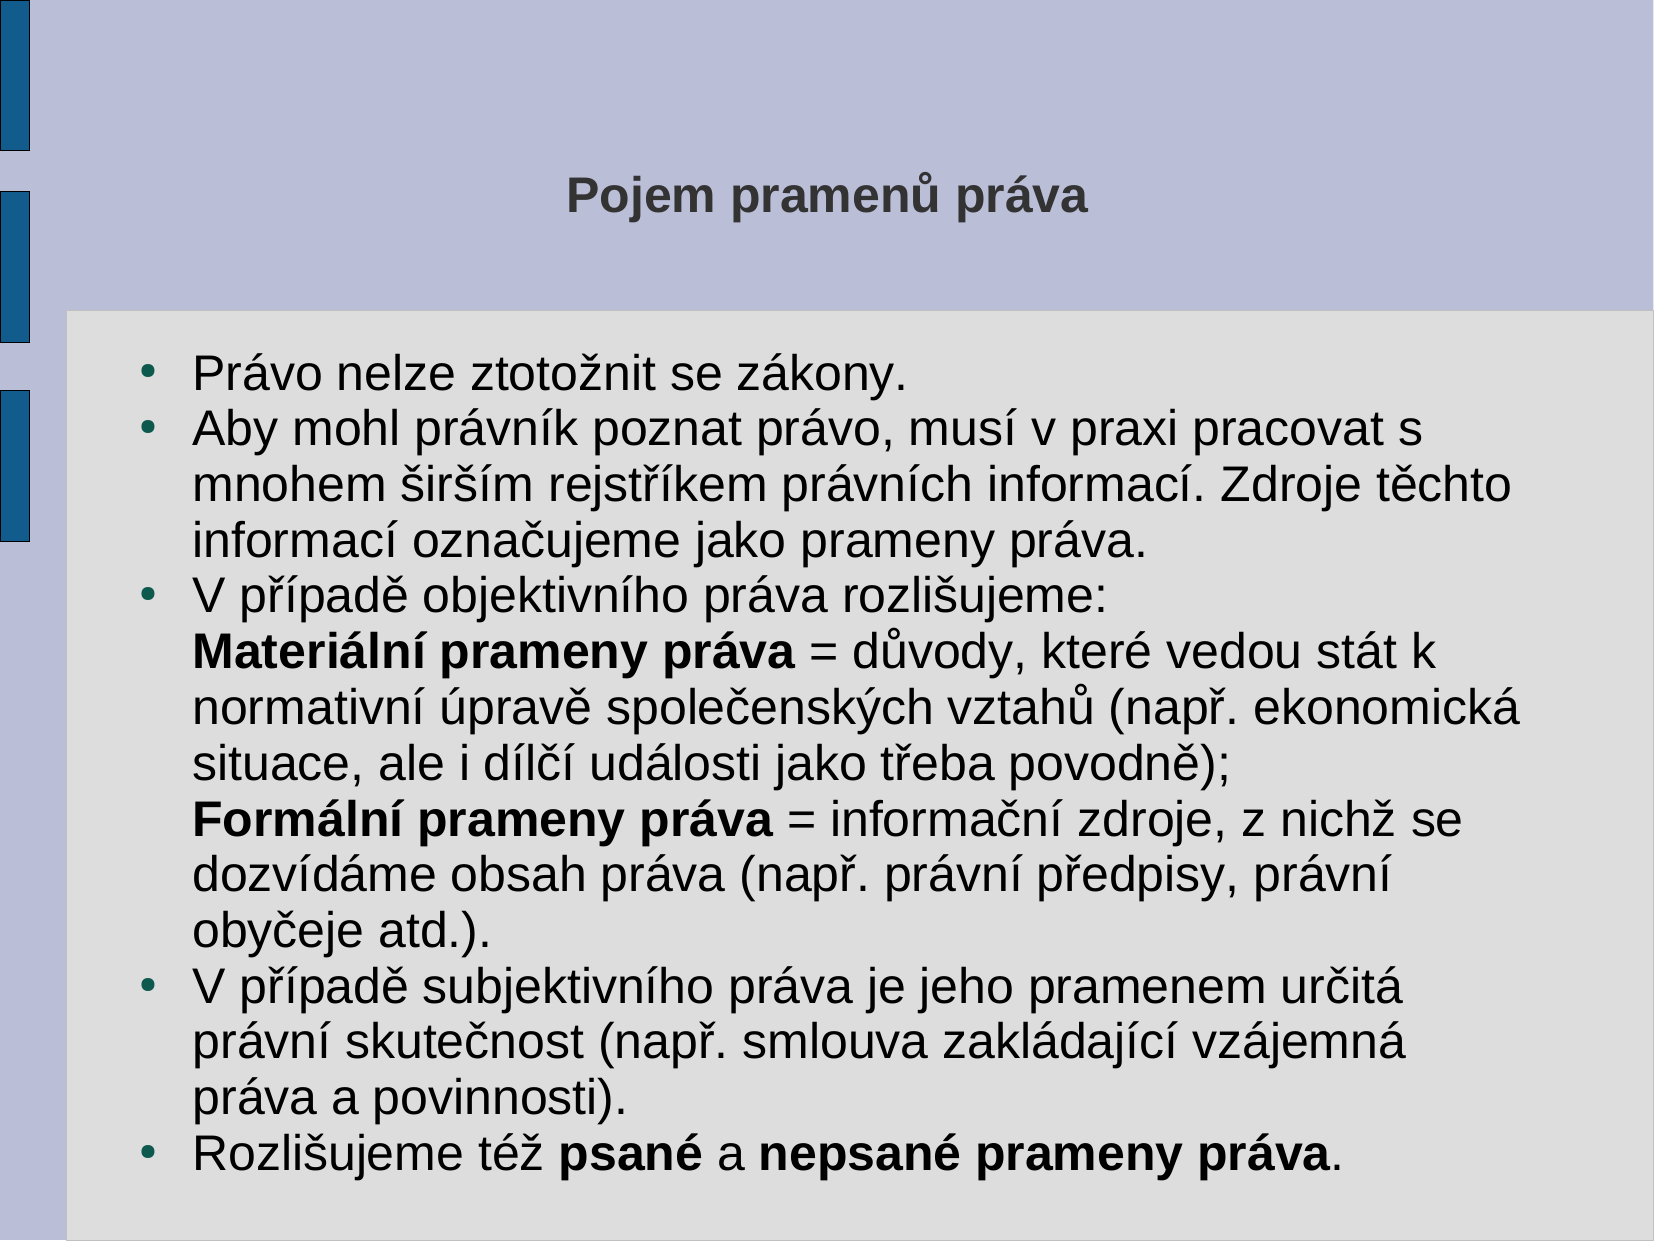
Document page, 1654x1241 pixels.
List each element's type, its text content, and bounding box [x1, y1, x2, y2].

title Pojem pramenů práva [121, 91, 1534, 299]
list Právo nelze ztotožnit se zákony. Aby mohl právník poznat právo, musí v praxi pracovat s mnohem širším rejstříkem právních informací. Zdroje těchto informací označujeme jako prameny práva. V případě objektivního práva rozlišujeme: Materiální prameny práva = důvody, které vedou stát k normativní úpravě společenských vztahů (např. ekonomická situace, ale i dílčí události jako třeba povodně); Formální prameny práva = informační zdroje, z nichž se dozvídáme obsah práva (např. právní předpisy, právní obyčeje atd.). V případě subjektivního práva je jeho pramenem určitá právní skutečnost (např. smlouva zakládající vzájemná práva a povinnosti). Rozlišujeme též psané a nepsané prameny práva. [121, 344, 1534, 1186]
